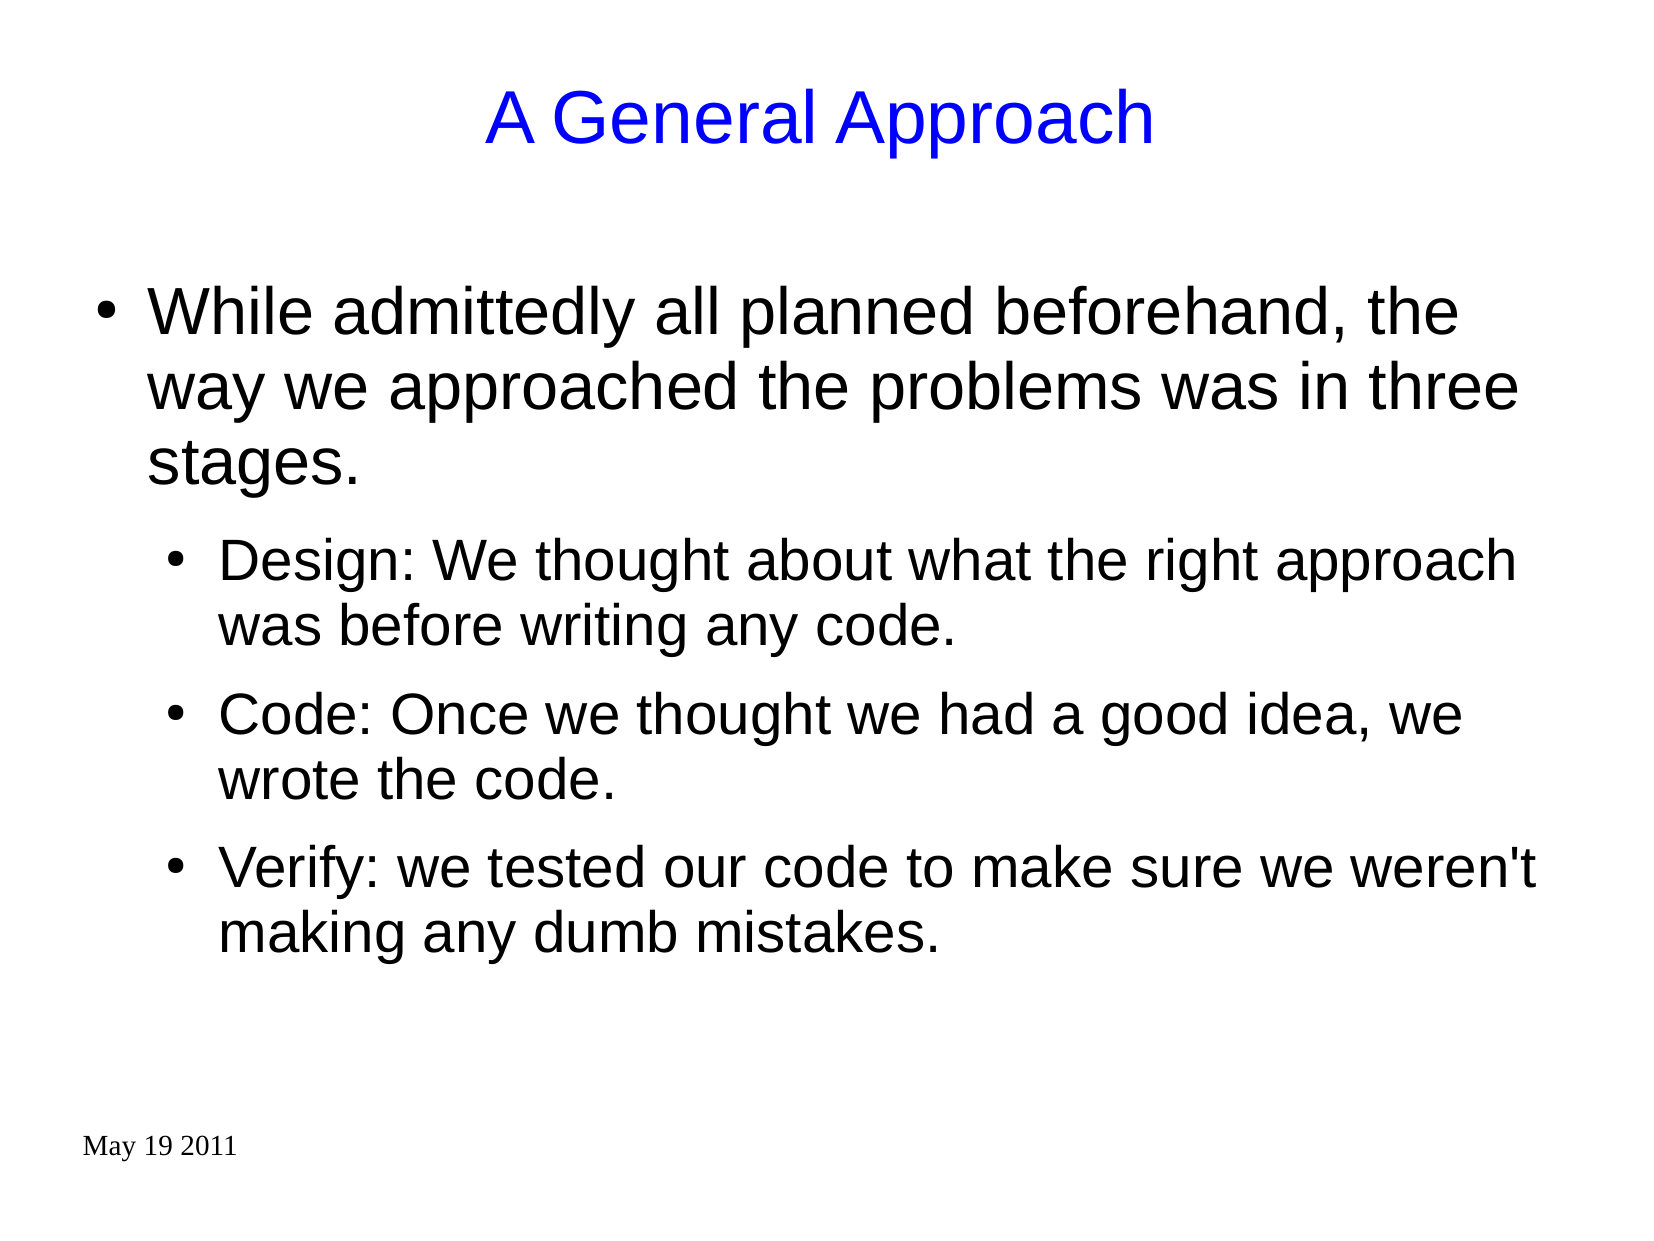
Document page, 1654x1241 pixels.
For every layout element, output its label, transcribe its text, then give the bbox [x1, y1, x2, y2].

list While admittedly all planned beforehand, the way we approached the problems was in three stages. Design: We thought about what the right approach was before writing any code. Code: Once we thought we had a good idea, we wrote the code. Verify: we tested our code to make sure we weren't making any dumb mistakes. [76, 274, 1565, 1093]
title A General Approach [76, 58, 1565, 178]
